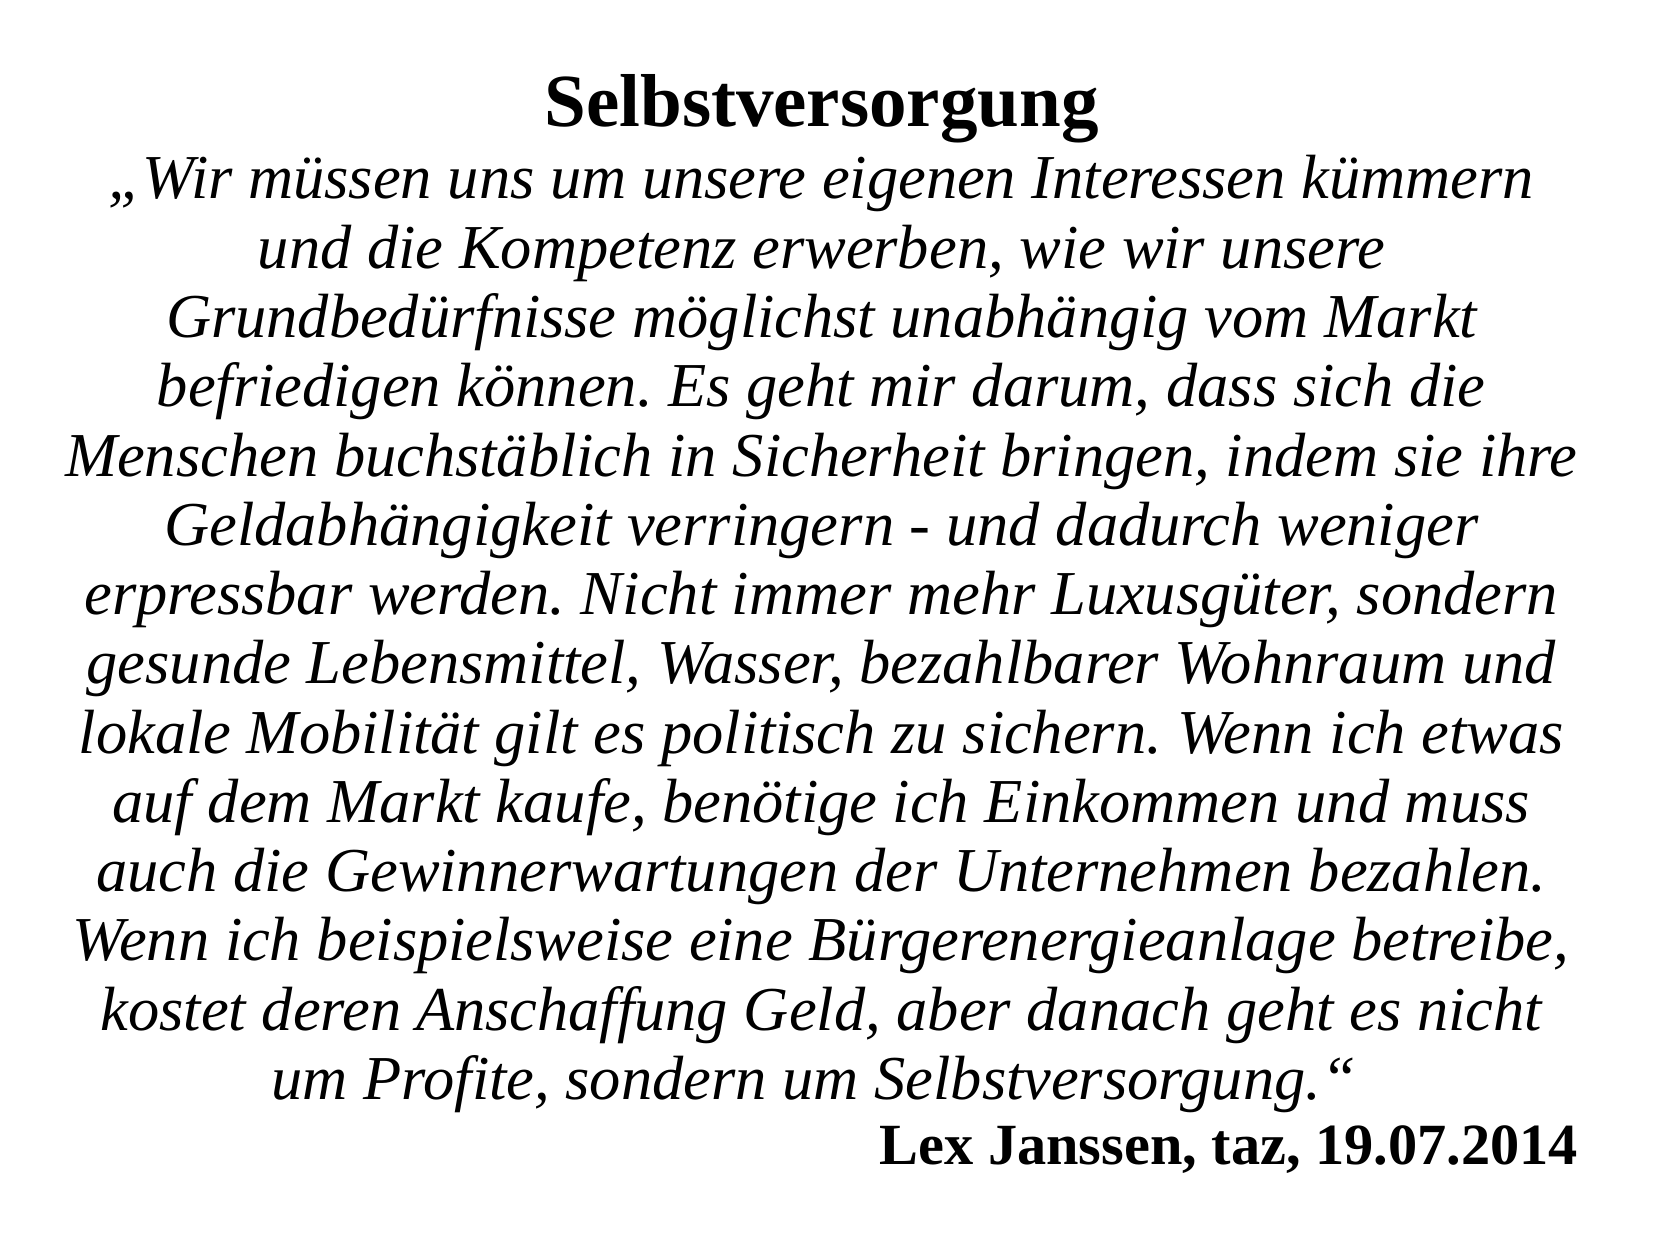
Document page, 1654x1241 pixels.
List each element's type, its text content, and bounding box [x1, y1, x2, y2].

text_box Selbstversorgung „Wir müssen uns um unsere eigenen Interessen kümmern und die Kompetenz erwerben, wie wir unsere Grundbedürfnisse möglichst unabhängig vom Markt befriedigen können. Es geht mir darum, dass sich die Menschen buchstäblich in Sicherheit bringen, indem sie ihre Geldabhängigkeit verringern - und dadurch weniger erpressbar werden. Nicht immer mehr Luxusgüter, sondern gesunde Lebensmittel, Wasser, bezahlbarer Wohnraum und lokale Mobilität gilt es politisch zu sichern. Wenn ich etwas auf dem Markt kaufe, benötige ich Einkommen und muss auch die Gewinnerwartungen der Unternehmen bezahlen. Wenn ich beispielsweise eine Bürgerenergieanlage betreibe, kostet deren Anschaffung Geld, aber danach geht es nicht um Profite, sondern um Selbstversorgung.“ Lex Janssen, taz, 19.07.2014 [50, 52, 1606, 1185]
